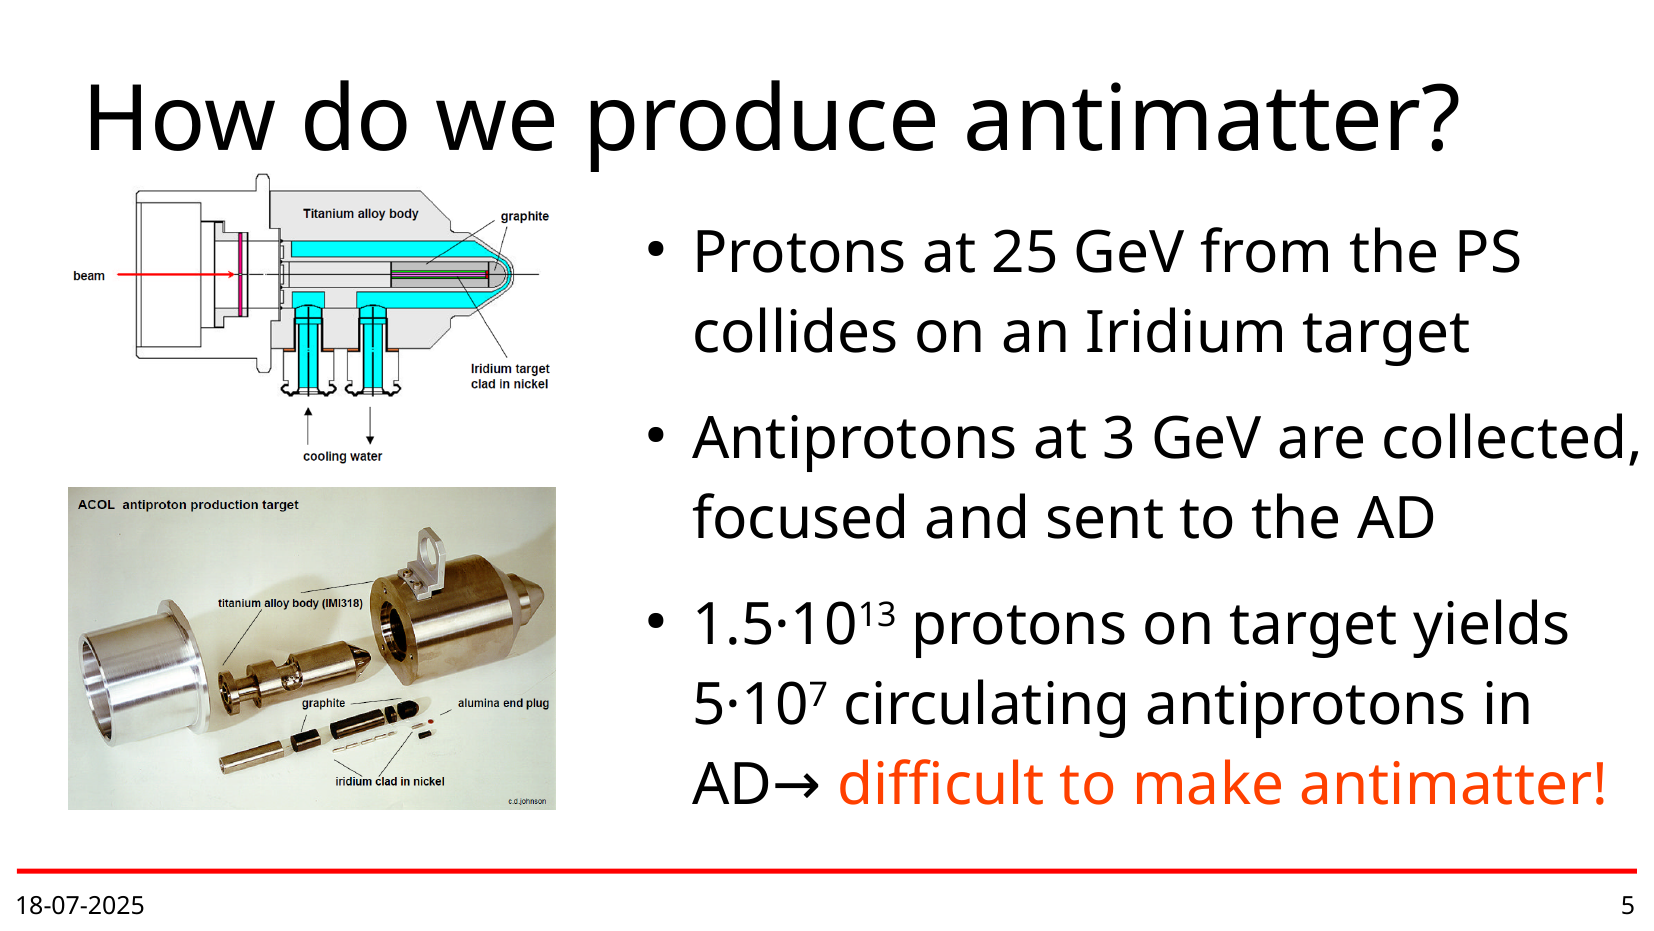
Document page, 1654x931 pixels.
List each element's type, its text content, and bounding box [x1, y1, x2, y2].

picture [68, 487, 556, 811]
picture [60, 164, 568, 472]
title How do we produce antimatter? [82, 37, 1571, 193]
list Protons at 25 GeV from the PS collides on an Iridium target Antiprotons at 3 GeV are collected, focused and sent to the AD 1.5·1013 protons on target yields 5·107 circulating antiprotons in AD→ difficult to make antimatter! [630, 210, 1651, 841]
